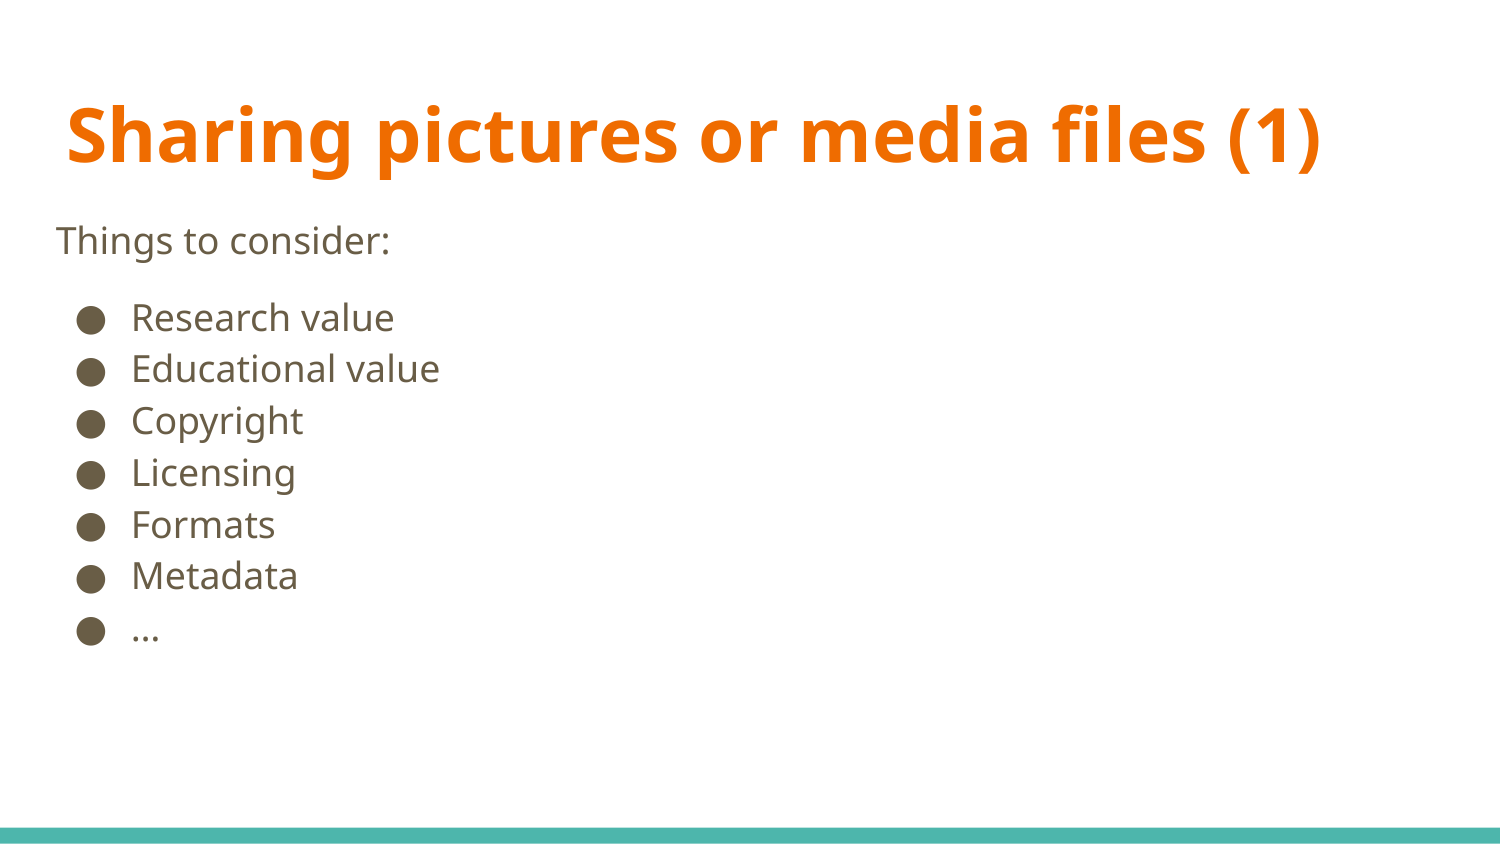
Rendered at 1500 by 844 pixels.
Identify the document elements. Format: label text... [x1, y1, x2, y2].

title Sharing pictures or media files (1) [51, 72, 1449, 195]
list Things to consider: Research value Educational value Copyright Licensing Formats Metadata … [40, 195, 1500, 700]
